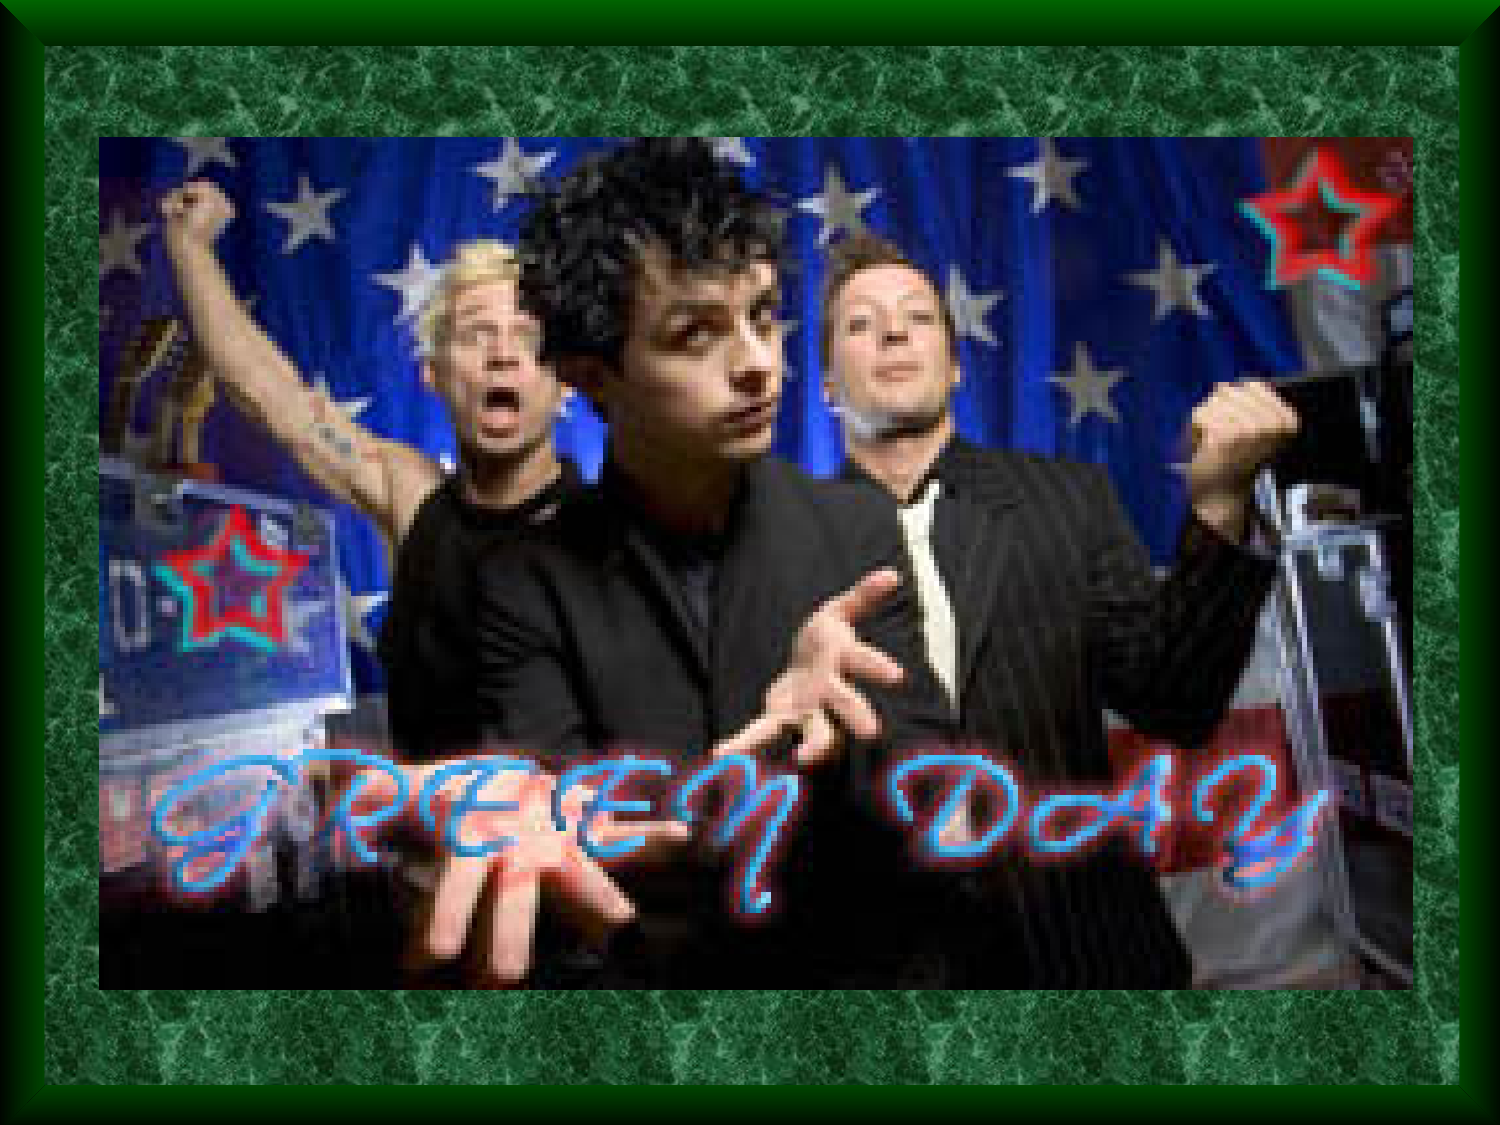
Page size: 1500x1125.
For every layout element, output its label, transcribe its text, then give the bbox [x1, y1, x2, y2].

subtitle Mentor: Blanka Pasarič Avtor: Jure Brerčko, Jure Kukovič, Urban Marolt [225, 990, 1275, 1125]
picture [44, 46, 1460, 1085]
